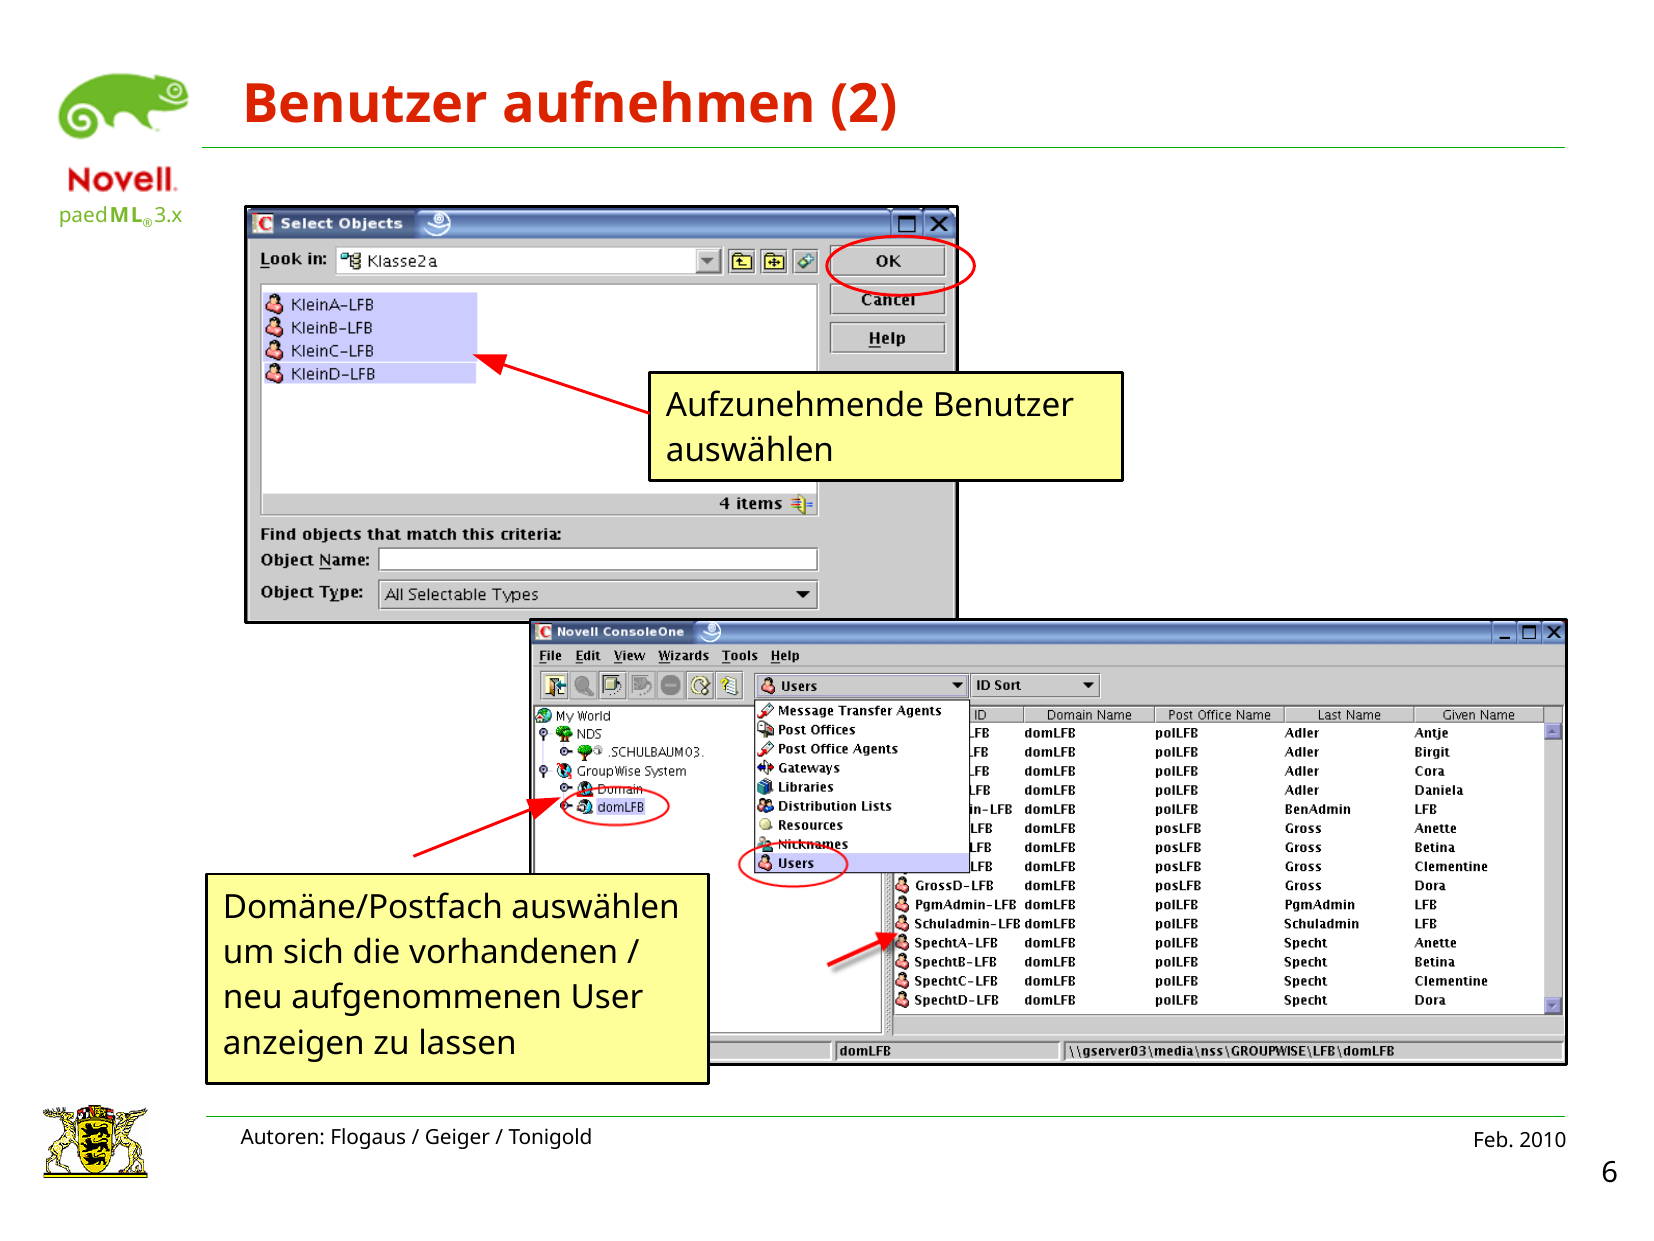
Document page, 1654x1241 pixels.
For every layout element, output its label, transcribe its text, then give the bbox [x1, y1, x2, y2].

picture [247, 208, 956, 622]
picture [41, 1104, 148, 1180]
picture [829, 238, 956, 293]
text_box Domäne/Postfach auswählen um sich die vorhandenen / neu aufgenommenen User anzeigen zu lassen [206, 874, 709, 1084]
text_box Aufzunehmende Benutzer auswählen [649, 372, 1123, 470]
title Benutzer aufnehmen (2) [242, 67, 1577, 136]
picture [44, 56, 202, 214]
picture [531, 621, 1565, 1063]
